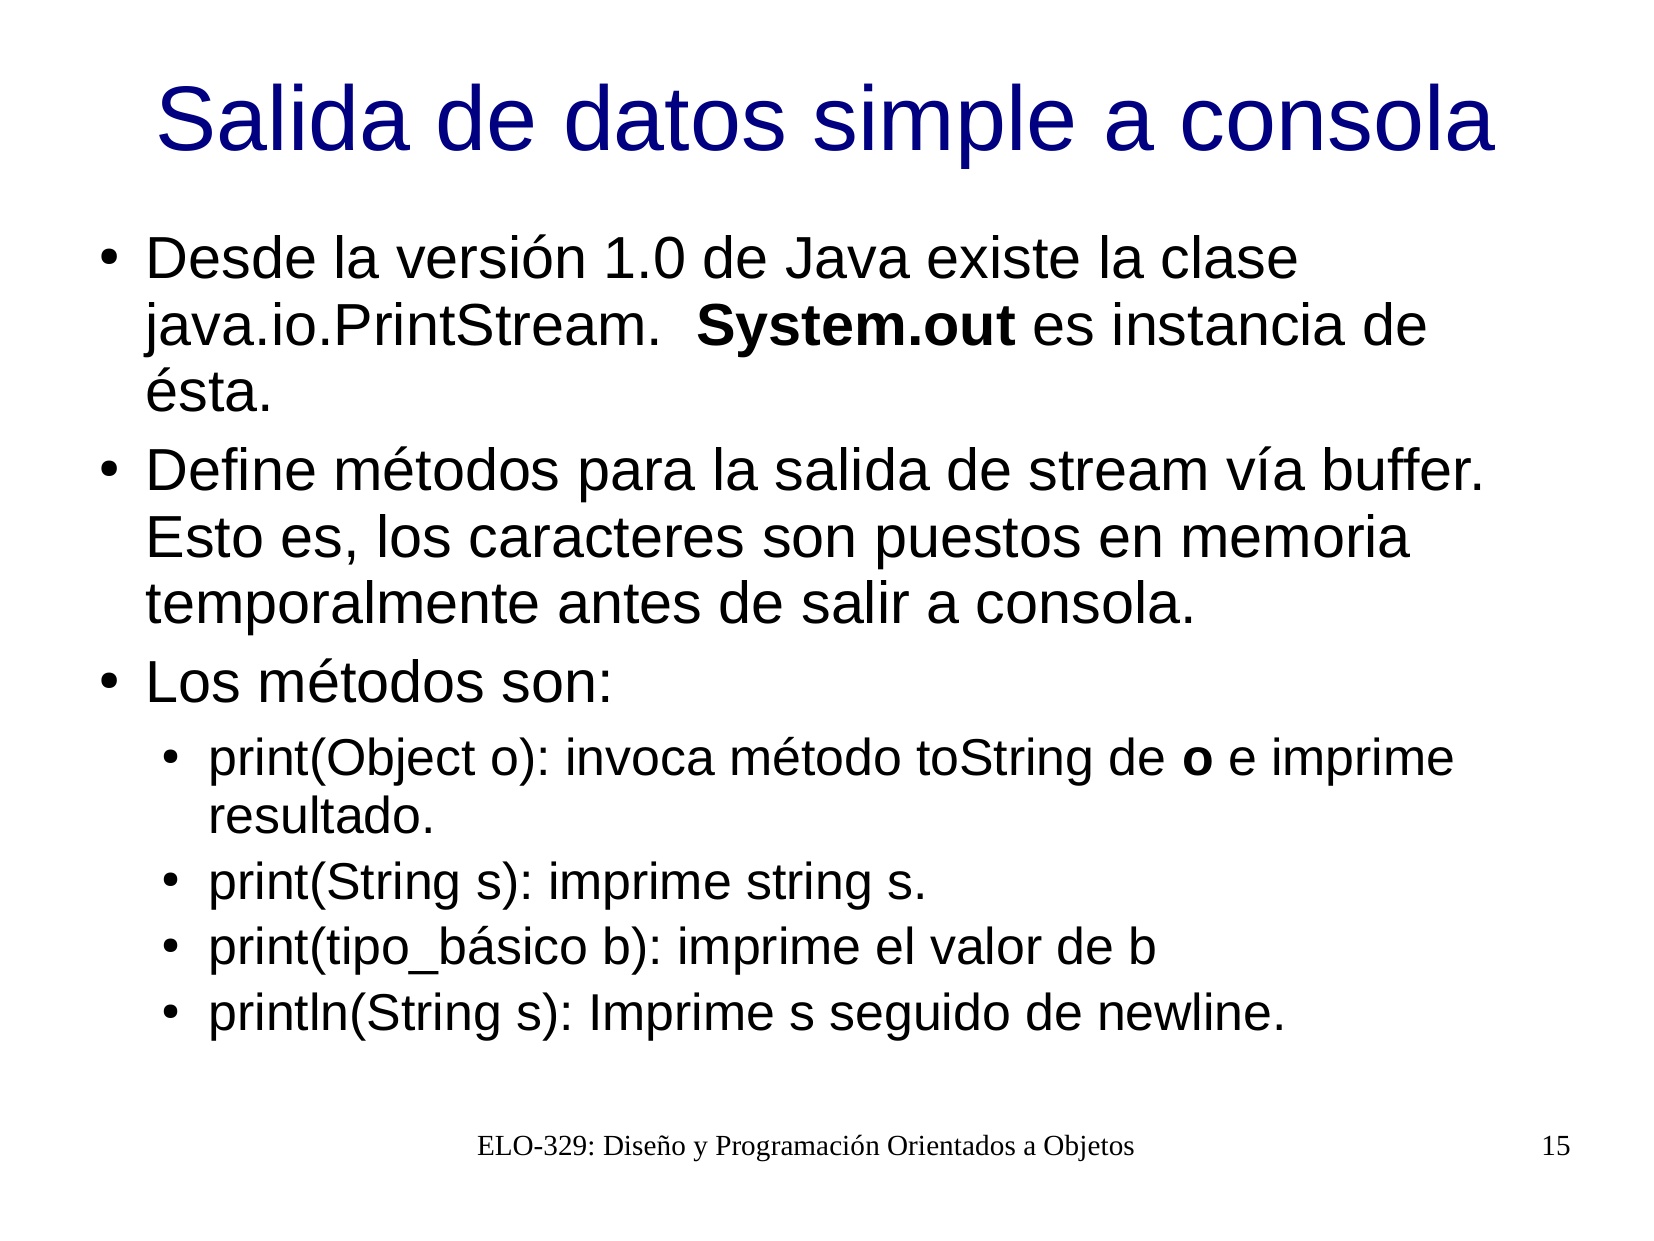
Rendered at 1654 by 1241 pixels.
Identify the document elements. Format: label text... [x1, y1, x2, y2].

list Desde la versión 1.0 de Java existe la clase java.io.PrintStream. System.out es instancia de ésta. Define métodos para la salida de stream vía buffer. Esto es, los caracteres son puestos en memoria temporalmente antes de salir a consola. Los métodos son: print(Object o): invoca método toString de o e imprime resultado. print(String s): imprime string s. print(tipo_básico b): imprime el valor de b println(String s): Imprime s seguido de newline. [82, 225, 1571, 1044]
title Salida de datos simple a consola [82, 56, 1571, 181]
